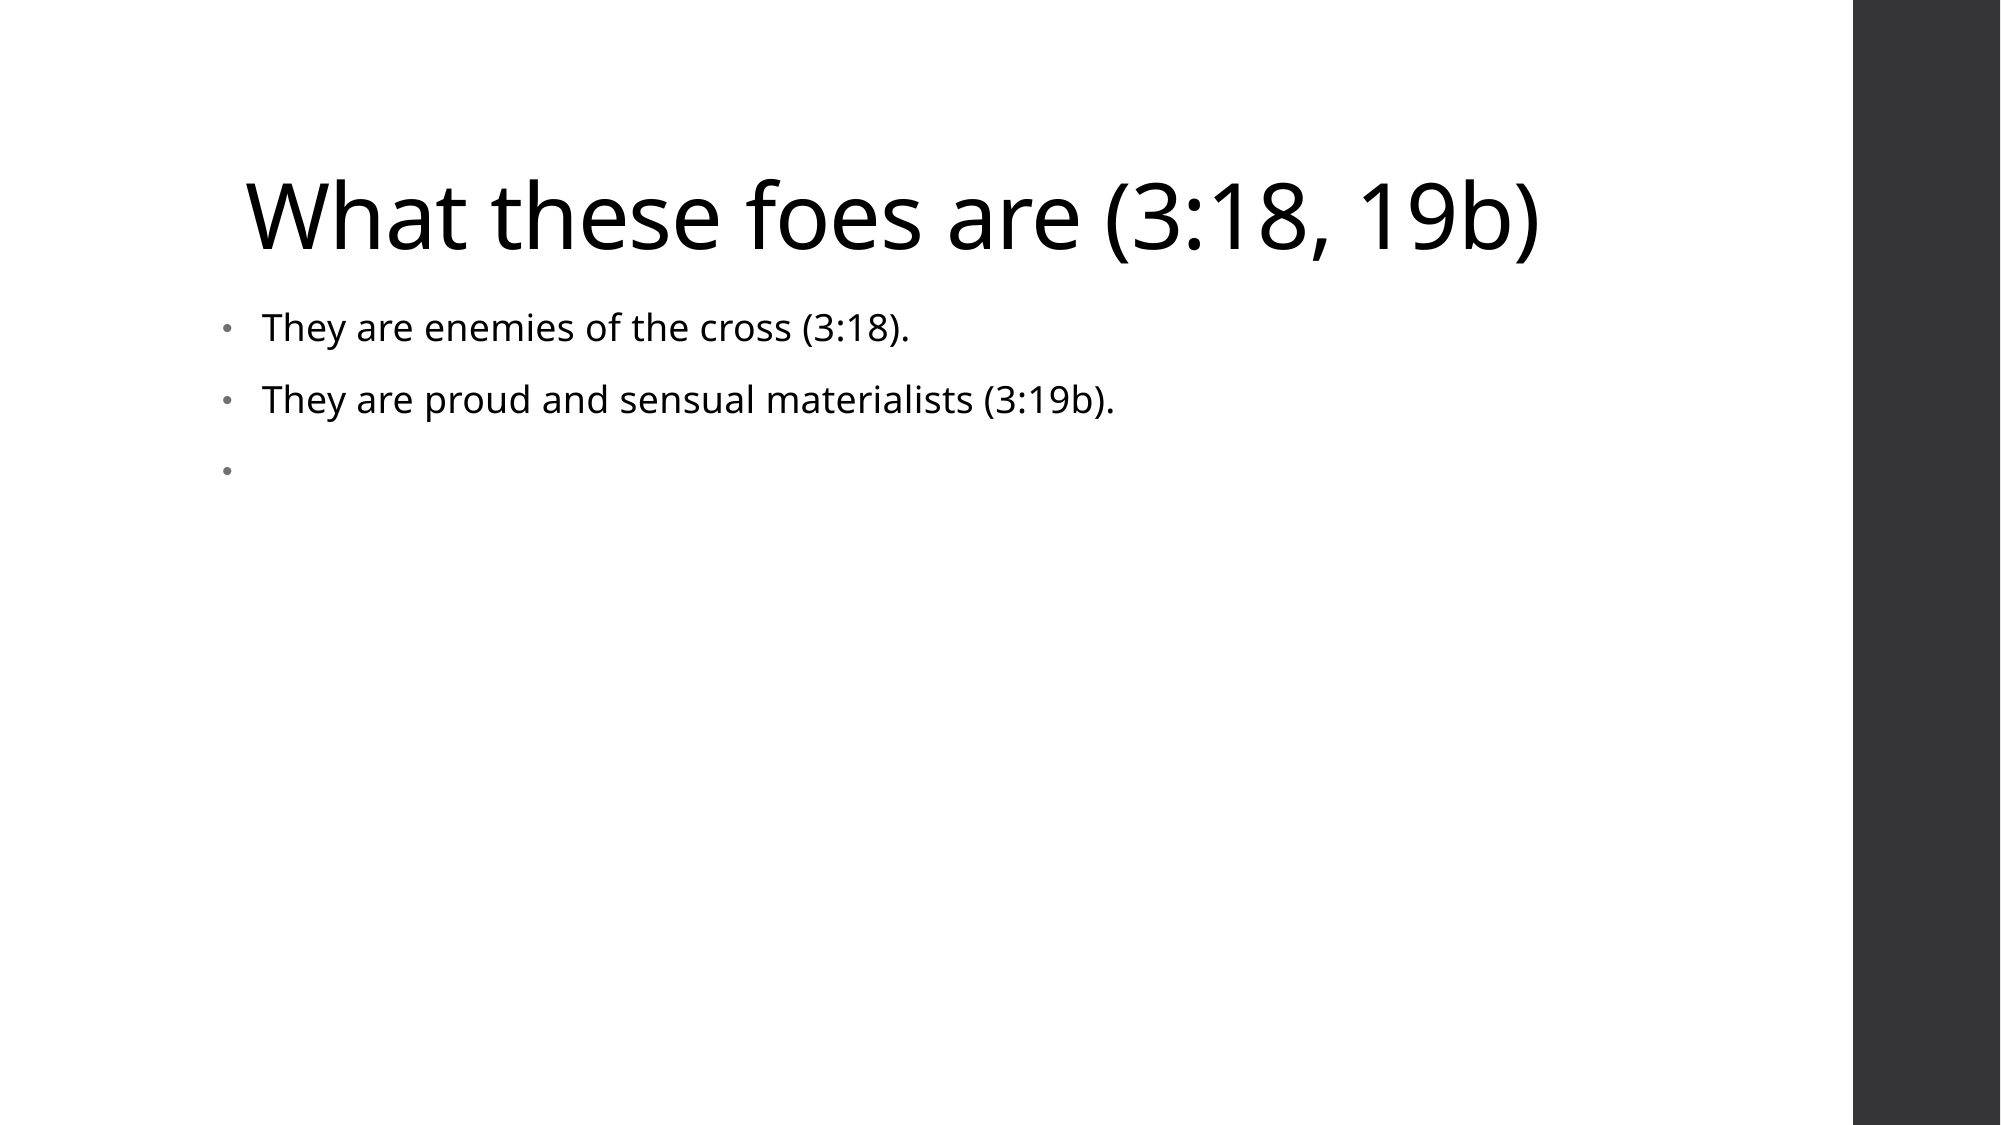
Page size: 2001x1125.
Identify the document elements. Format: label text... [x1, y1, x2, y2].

list They are enemies of the cross (3:18). They are proud and sensual materialists (3:19b). [206, 299, 1617, 1014]
title What these foes are (3:18, 19b) [206, 60, 1797, 278]
